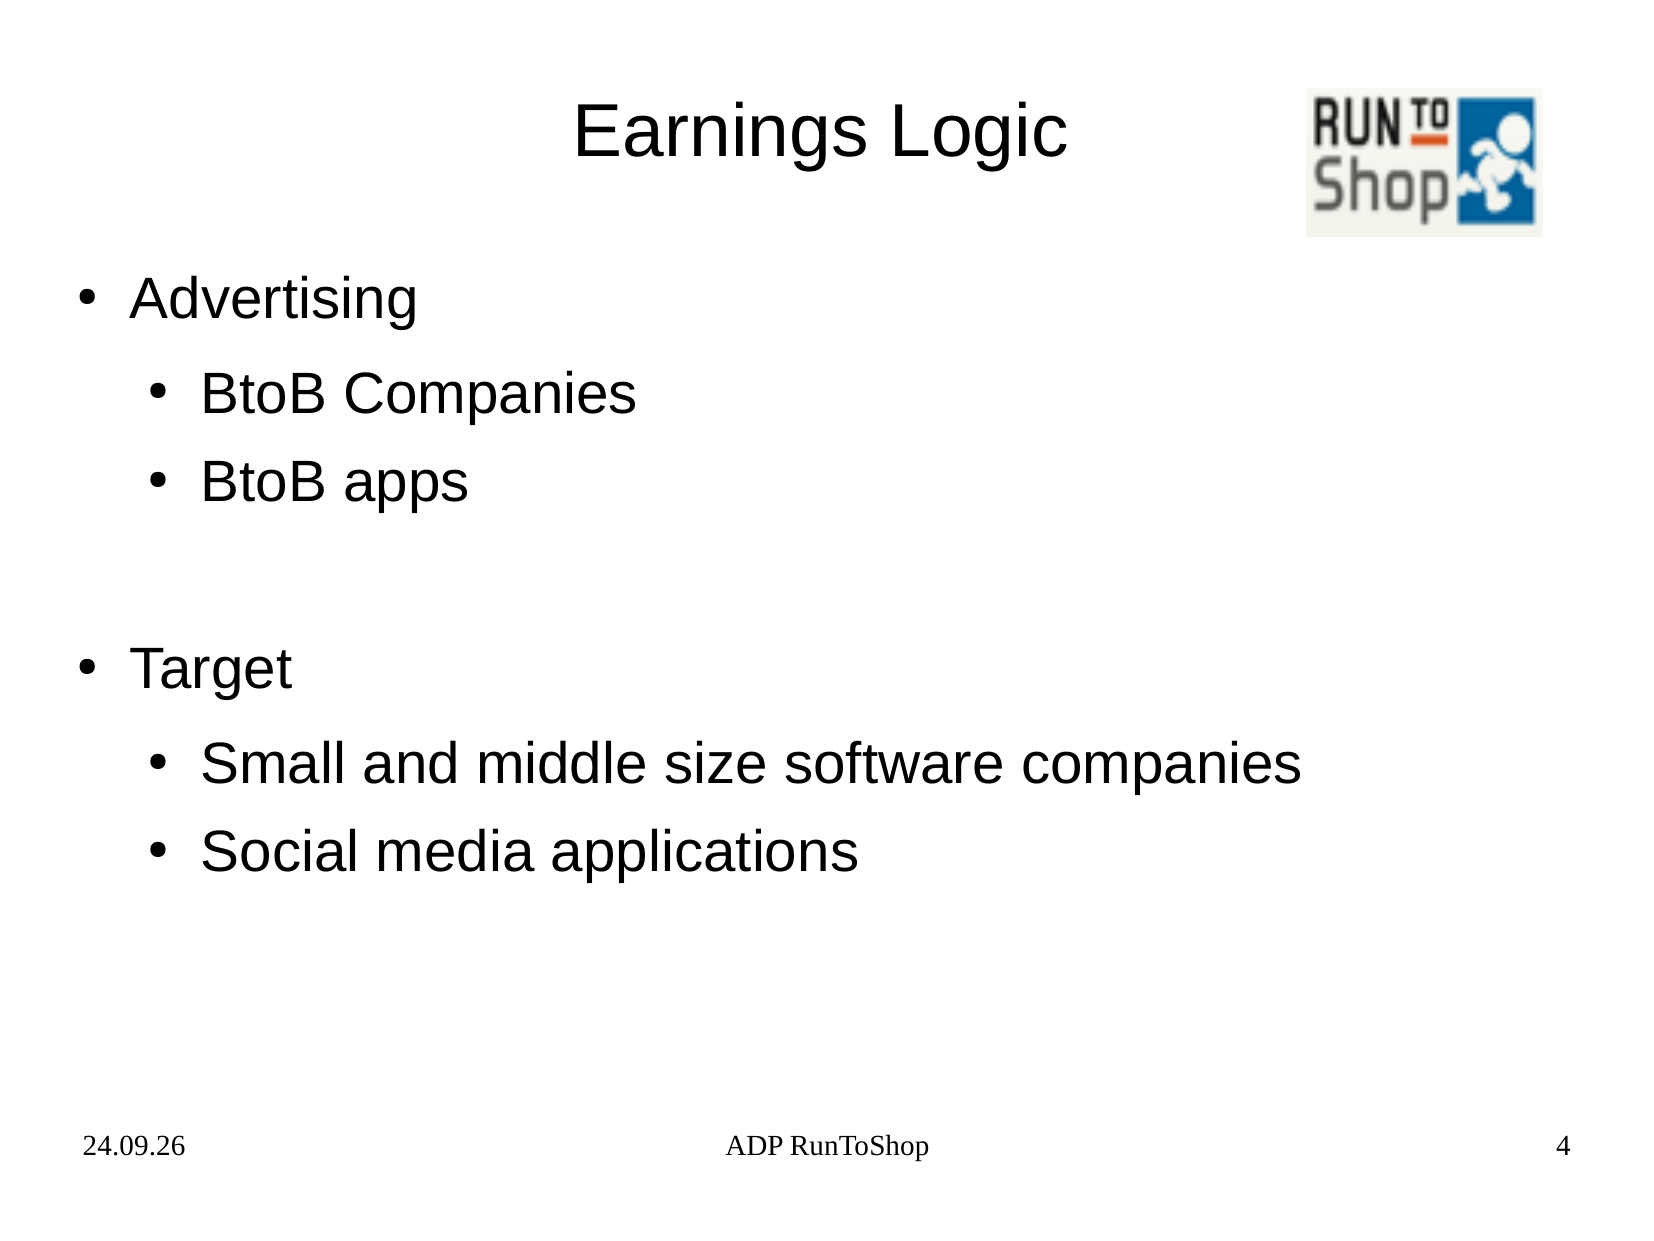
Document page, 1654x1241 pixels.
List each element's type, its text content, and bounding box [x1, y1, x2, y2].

picture [1306, 88, 1543, 237]
list Advertising BtoB Companies BtoB apps Target Small and middle size software companies Social media applications [59, 265, 1577, 883]
title Earnings Logic [76, 29, 1565, 237]
